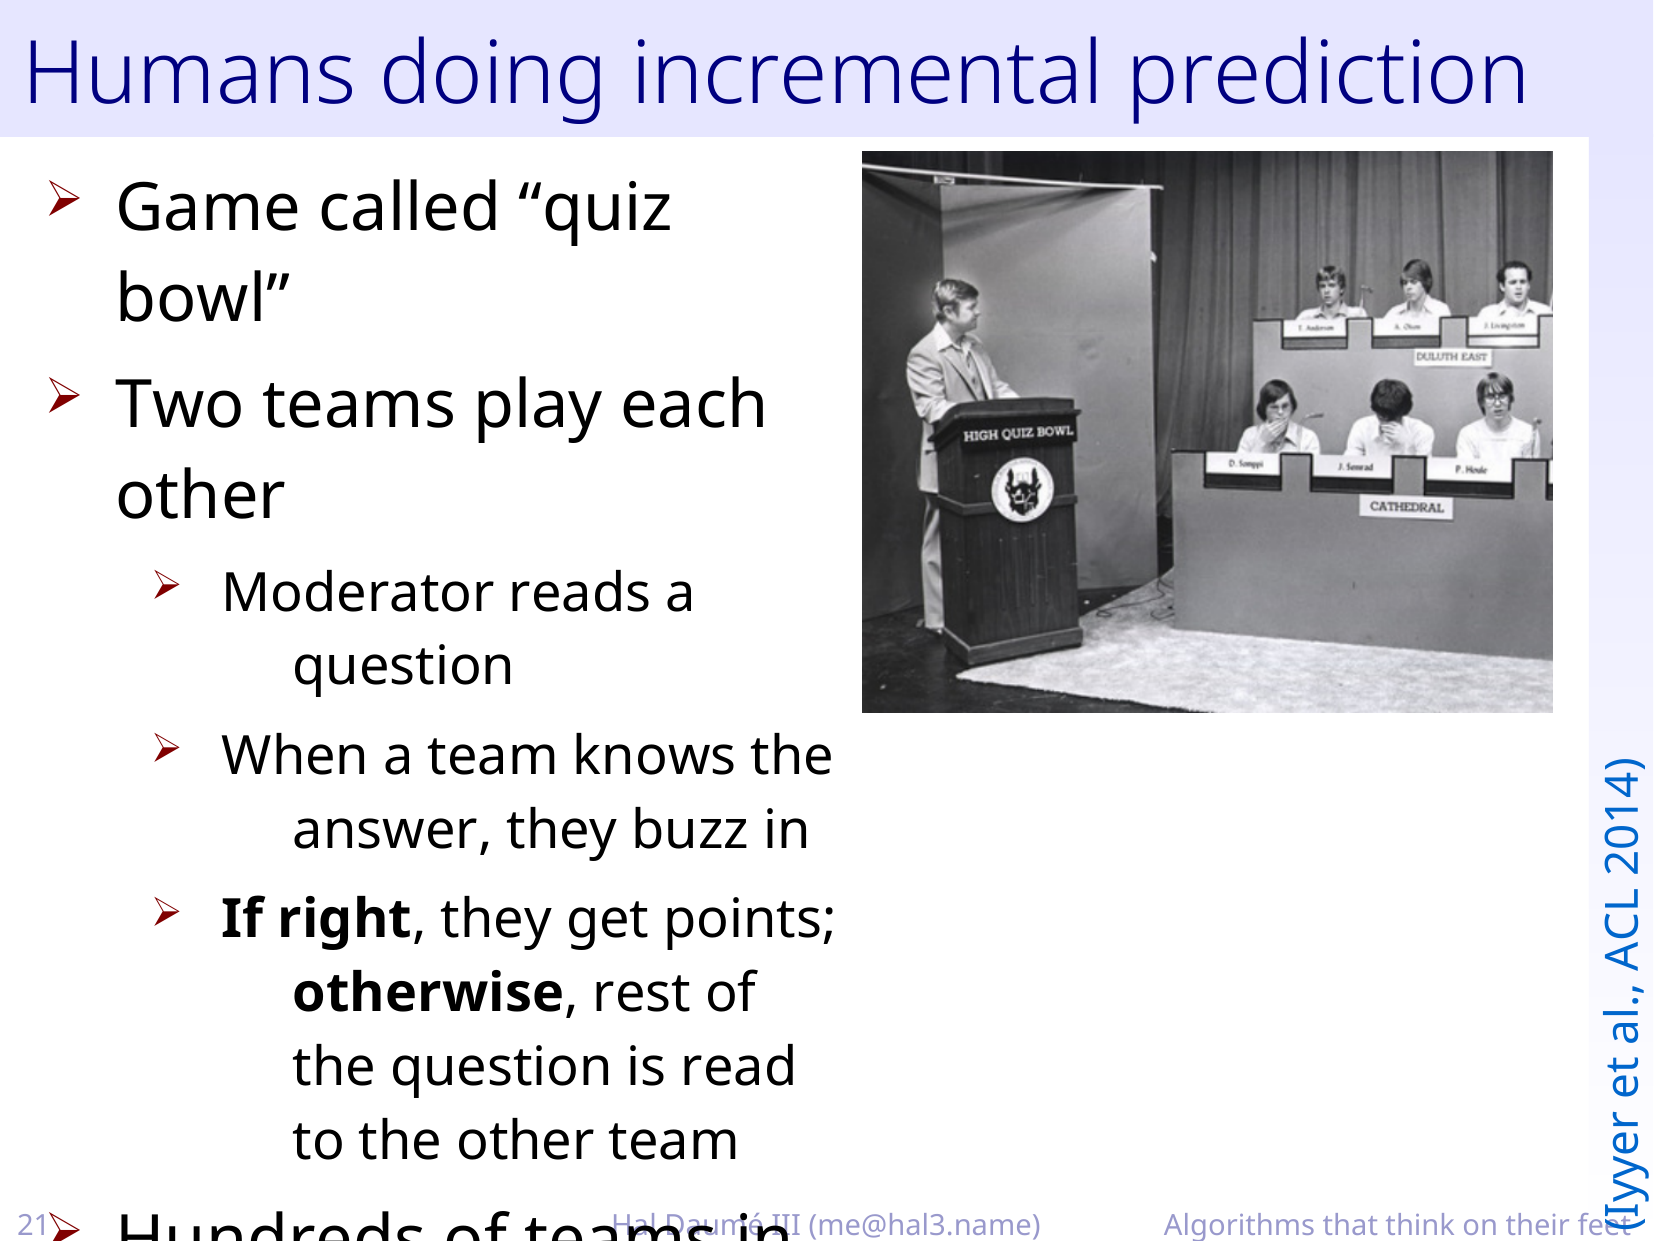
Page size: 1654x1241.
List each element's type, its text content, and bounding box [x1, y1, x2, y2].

picture [862, 151, 1553, 713]
text_box (Iyyer et al., ACL 2014) [1585, 688, 1648, 1235]
title Humans doing incremental prediction [22, 8, 1639, 131]
list Game called “quiz bowl” Two teams play each other Moderator reads a question When a team knows the answer, they buzz in If right, they get points; otherwise, rest of the question is read to the other team Hundreds of teams in the US alone Example . . . [32, 159, 847, 1076]
